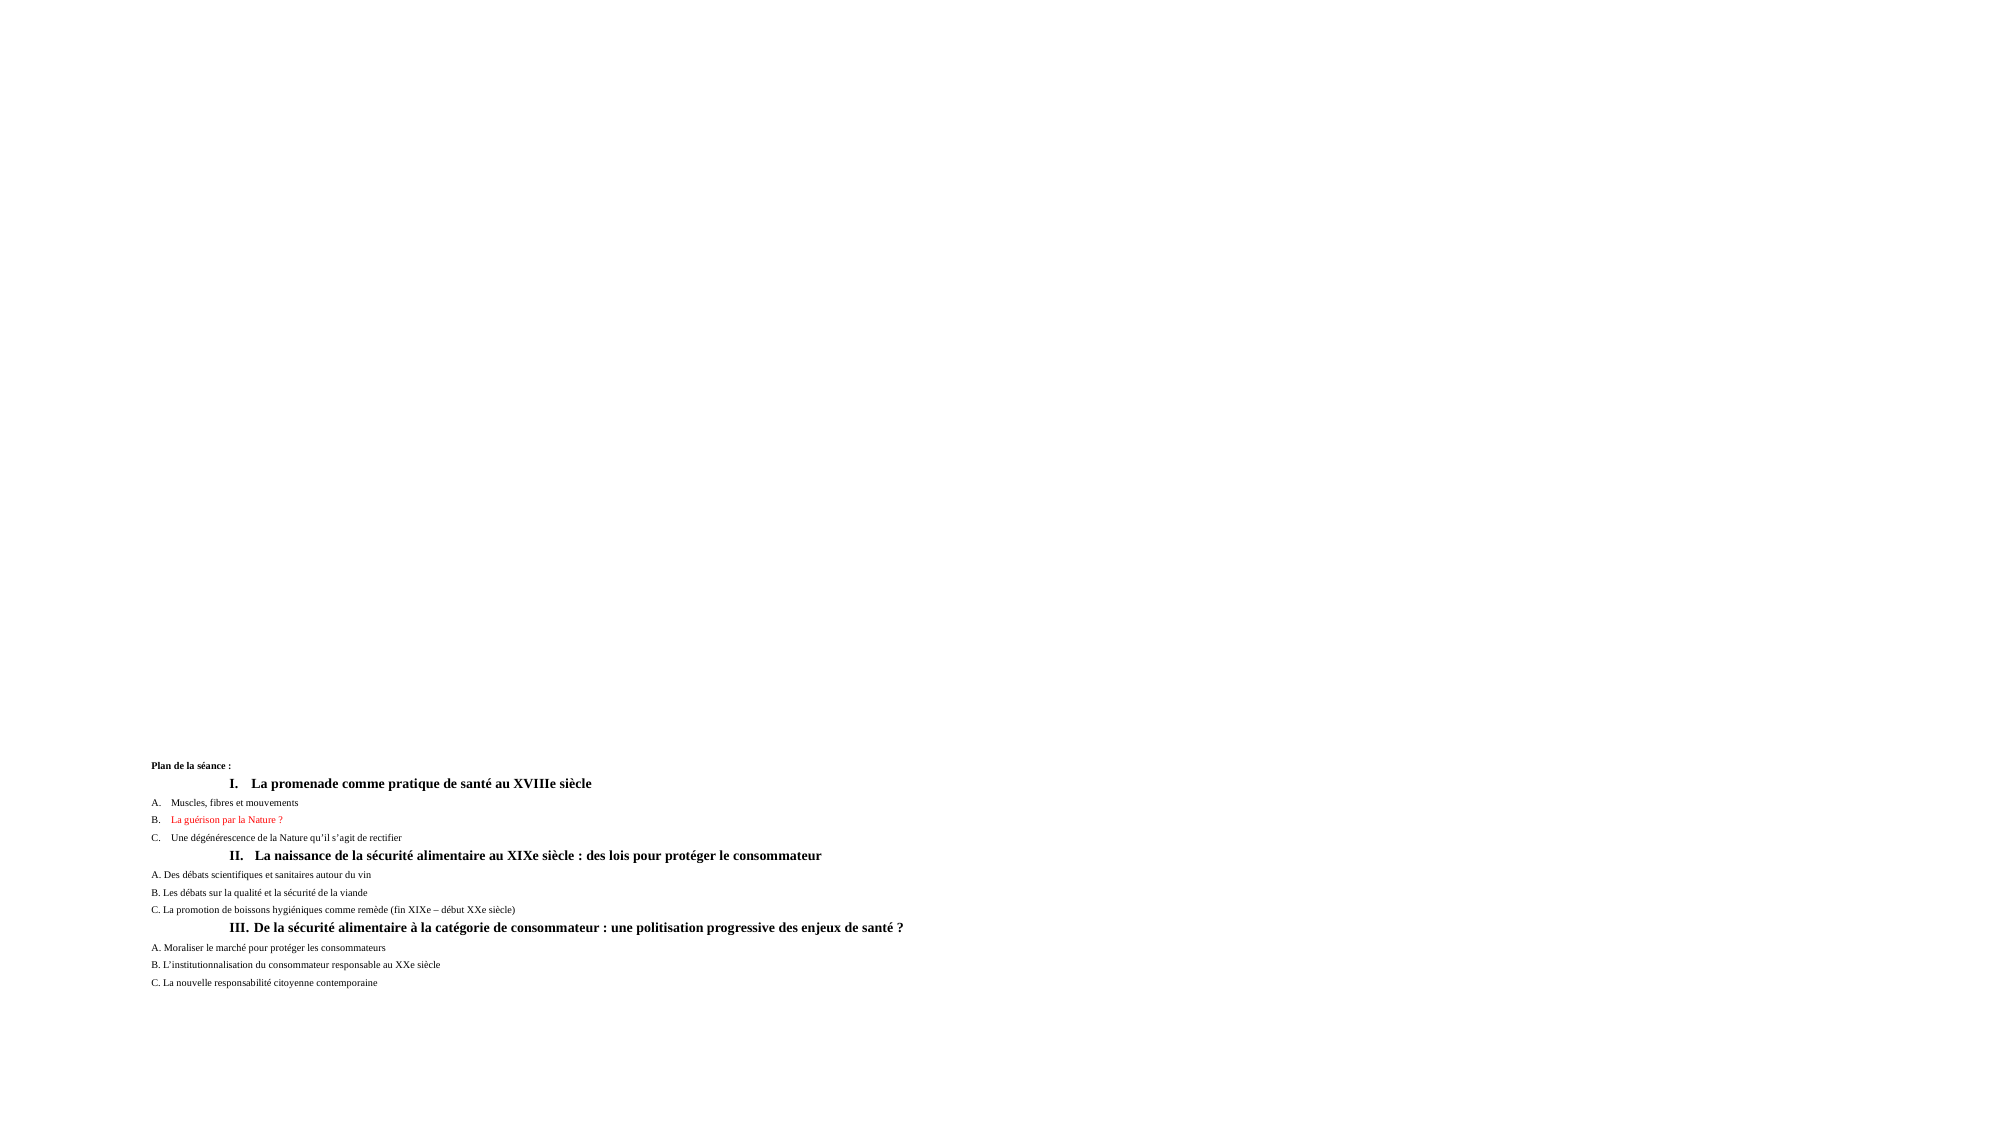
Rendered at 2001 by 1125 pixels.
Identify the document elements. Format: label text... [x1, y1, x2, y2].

list Plan de la séance : La promenade comme pratique de santé au XVIIIe siècle Muscles, fibres et mouvements La guérison par la Nature ? Une dégénérescence de la Nature qu’il s’agit de rectifier La naissance de la sécurité alimentaire au XIXe siècle : des lois pour protéger le consommateur A. Des débats scientifiques et sanitaires autour du vin B. Les débats sur la qualité et la sécurité de la viande C. La promotion de boissons hygiéniques comme remède (fin XIXe – début XXe siècle) De la sécurité alimentaire à la catégorie de consommateur : une politisation progressive des enjeux de santé ? A. Moraliser le marché pour protéger les consommateurs B. L’institutionnalisation du consommateur responsable au XXe siècle C. La nouvelle responsabilité citoyenne contemporaine [28, 29, 1972, 1096]
